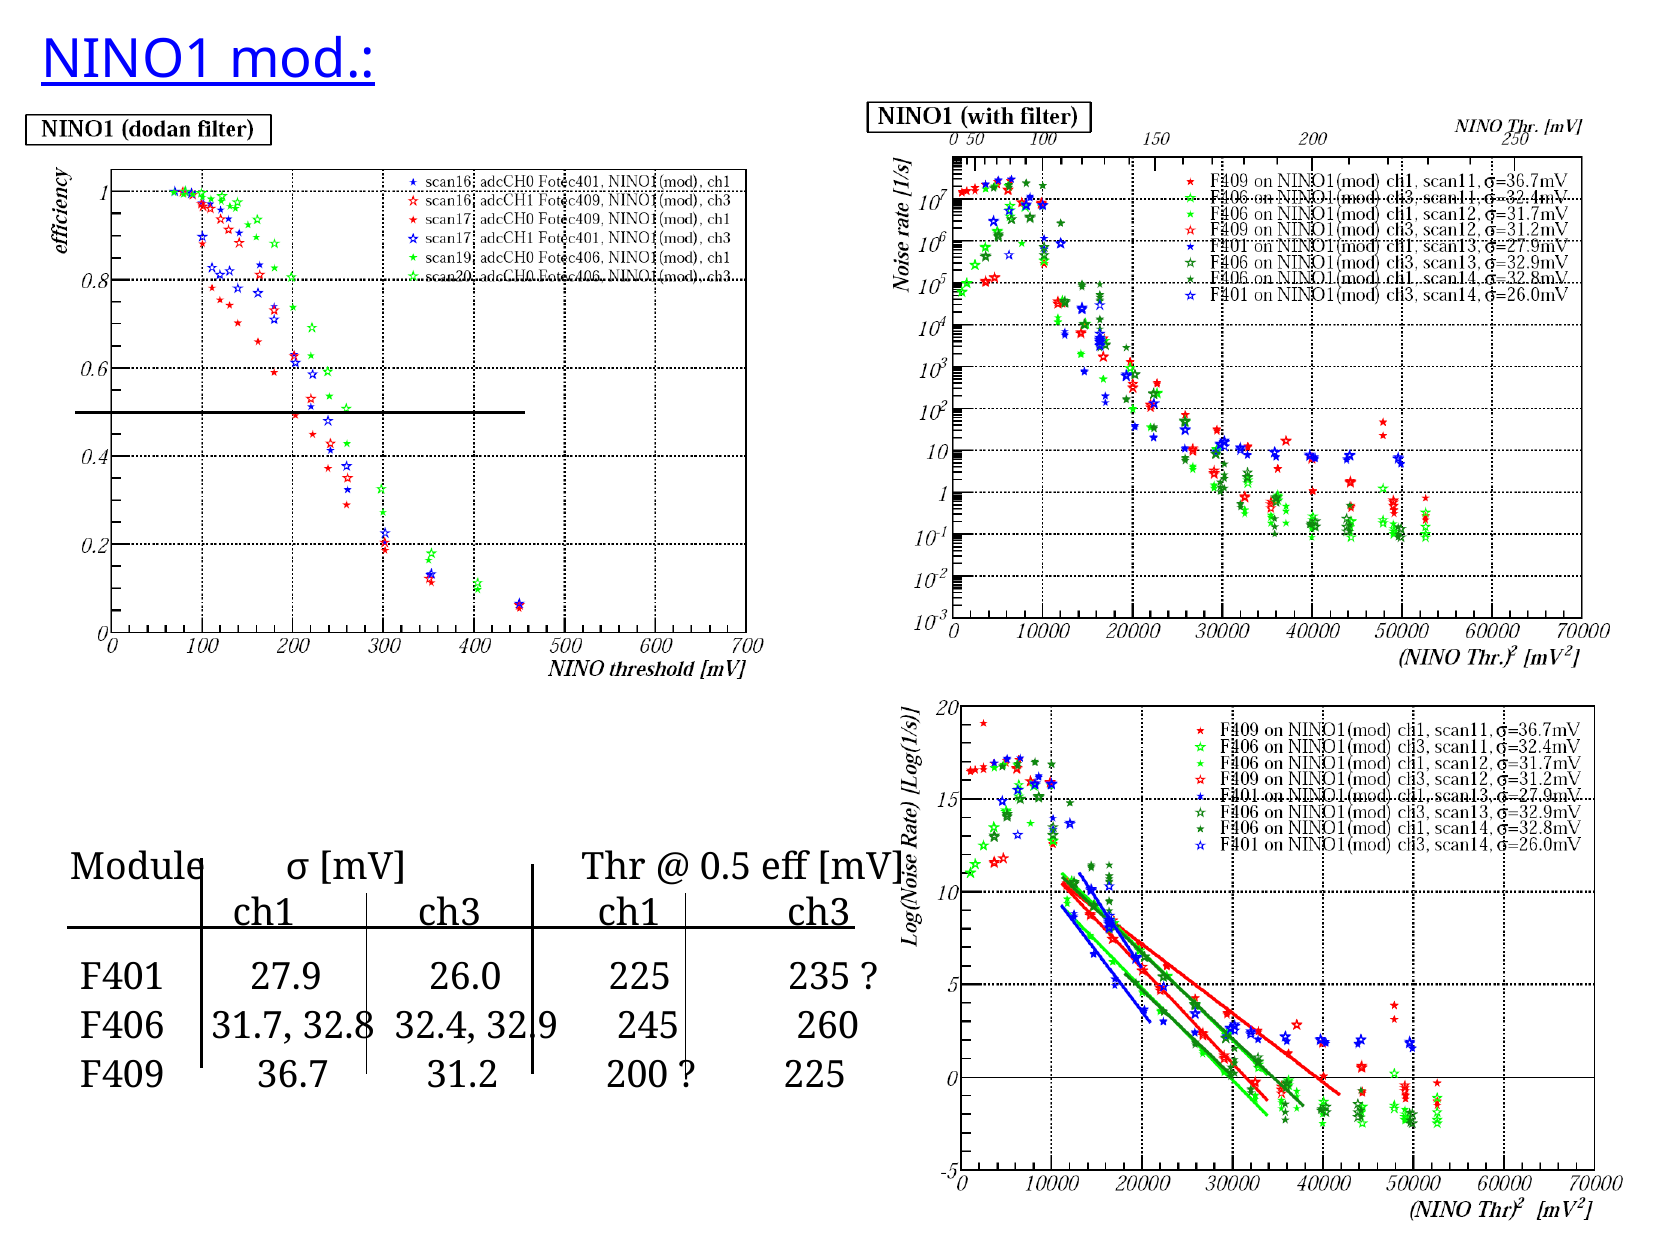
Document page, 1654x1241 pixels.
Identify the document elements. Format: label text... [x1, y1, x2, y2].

picture [19, 112, 770, 684]
list Module σ [mV] Thr @ 0.5 eff [mV] ch1 ch3 ch1 ch3 F401 27.9 26.0 225 235 ? F406 31.7, 32.8 32.4, 32.9 245 260 F409 36.7 31.2 200 ? 225 [55, 843, 934, 1110]
picture [864, 99, 1615, 673]
title NINO1 mod.: [41, 0, 1088, 113]
picture [880, 692, 1631, 1224]
